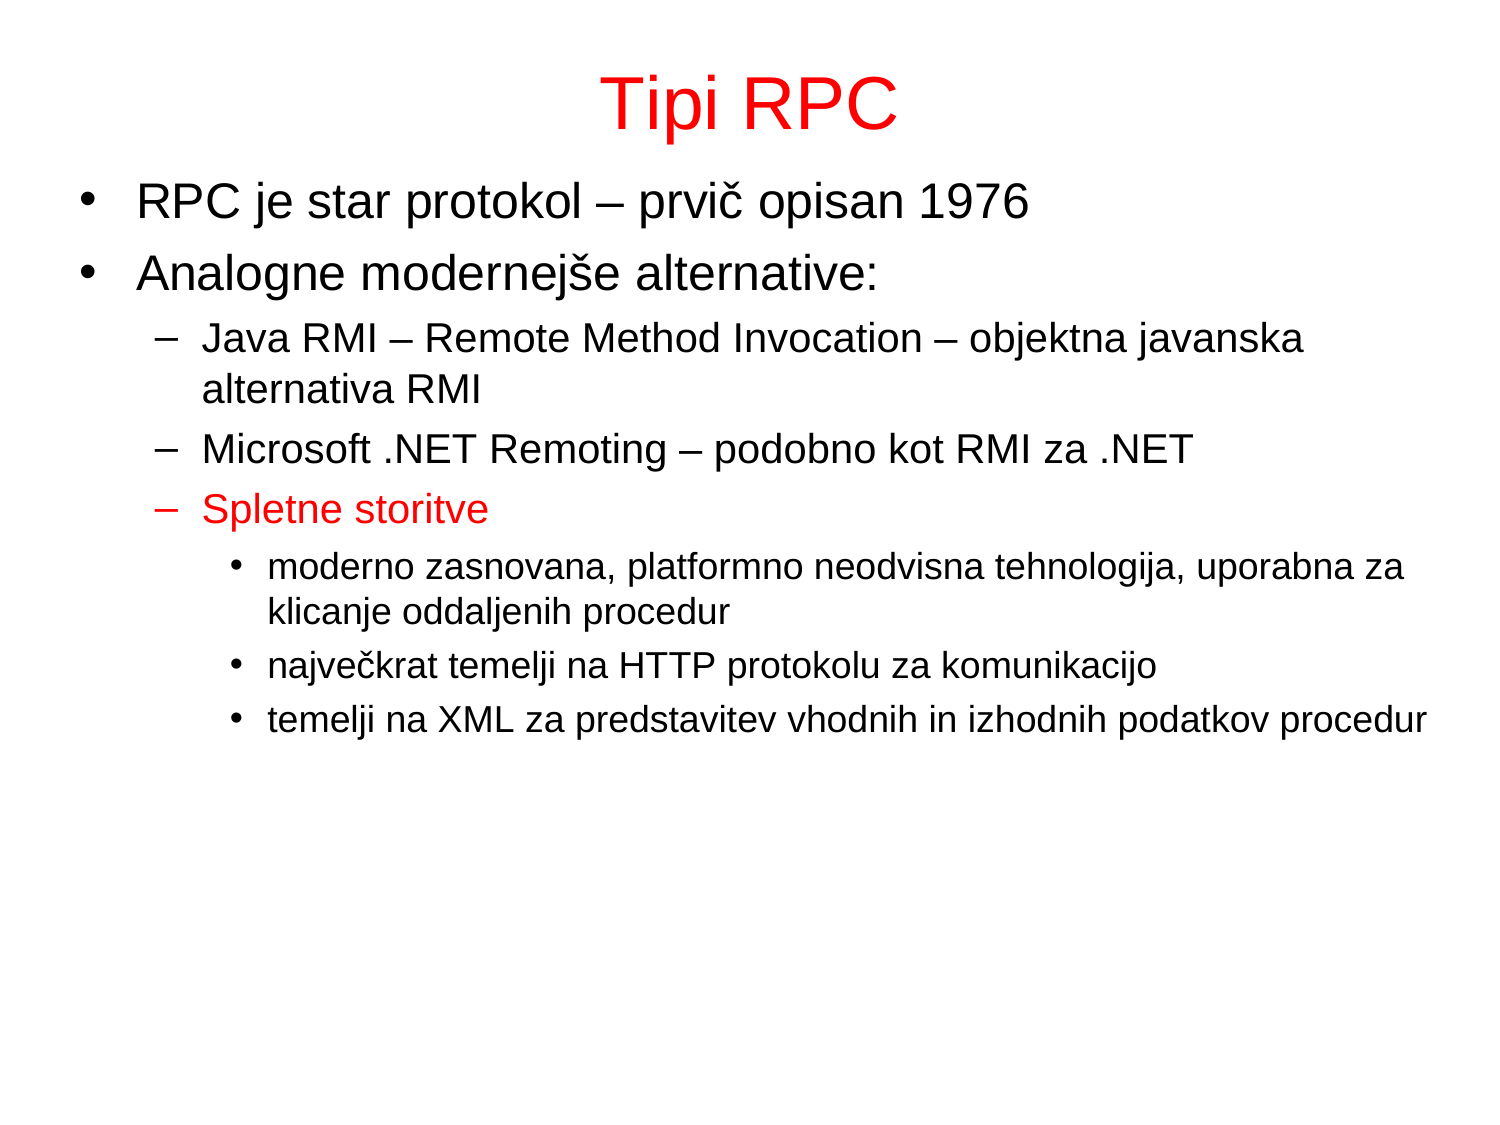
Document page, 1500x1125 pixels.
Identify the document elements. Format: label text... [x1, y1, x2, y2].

title Tipi RPC [0, 31, 1500, 169]
list RPC je star protokol – prvič opisan 1976 Analogne modernejše alternative: Java RMI – Remote Method Invocation – objektna javanska alternativa RMI Microsoft .NET Remoting – podobno kot RMI za .NET Spletne storitve moderno zasnovana, platformno neodvisna tehnologija, uporabna za klicanje oddaljenih procedur največkrat temelji na HTTP protokolu za komunikacijo temelji na XML za predstavitev vhodnih in izhodnih podatkov procedur [64, 160, 1450, 983]
